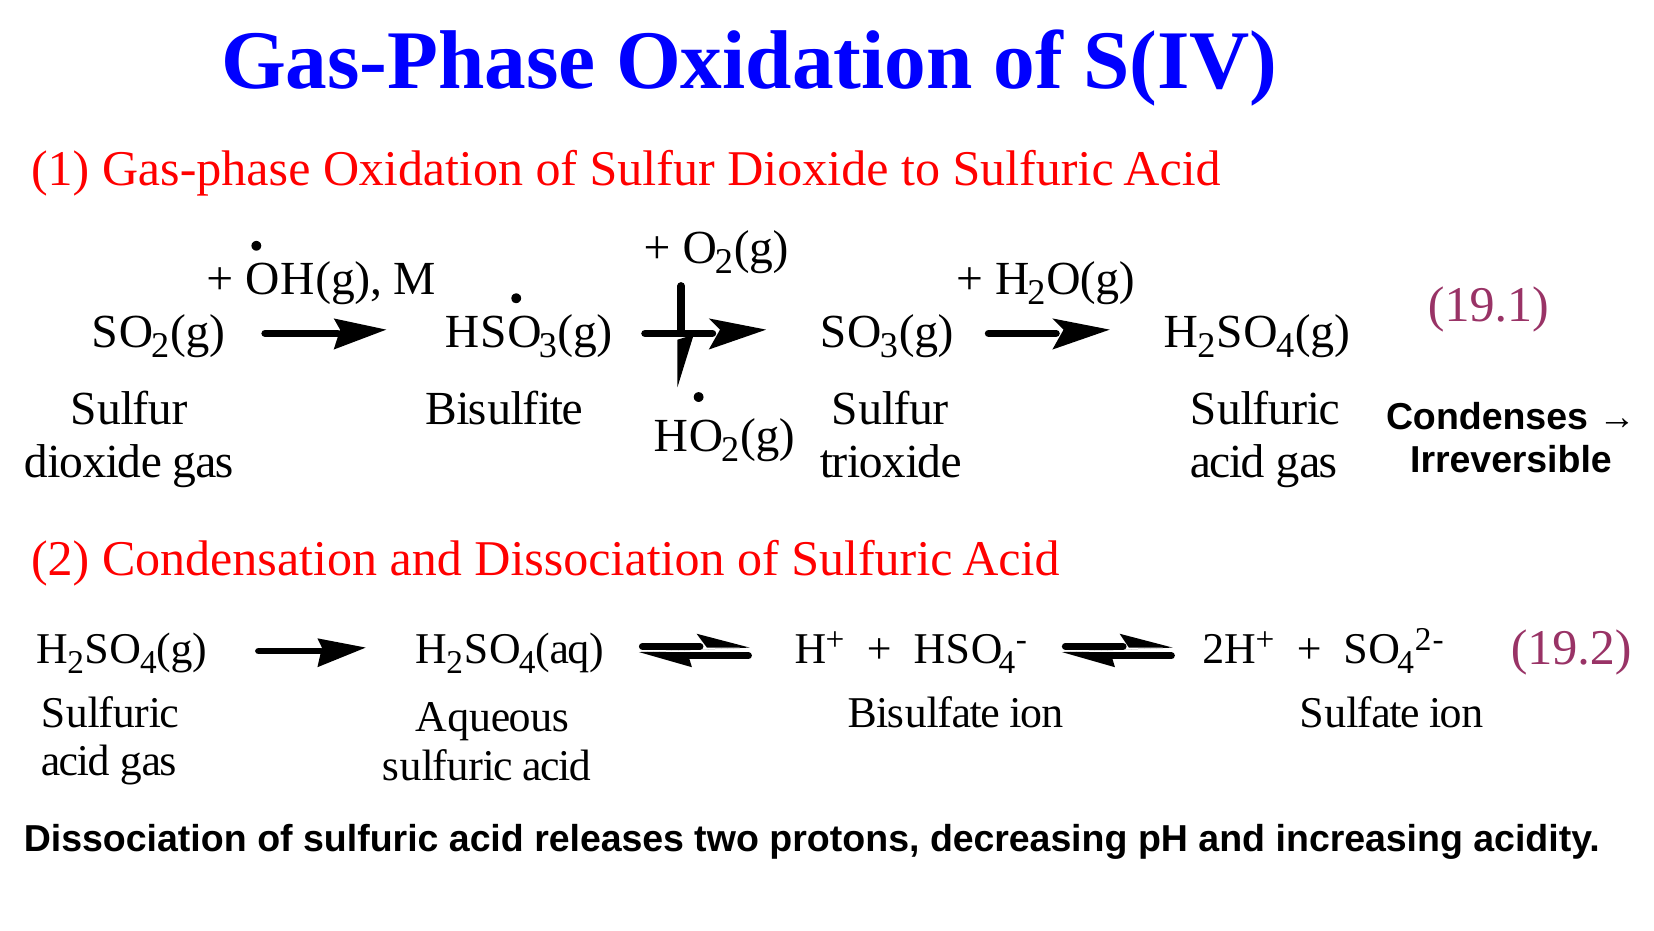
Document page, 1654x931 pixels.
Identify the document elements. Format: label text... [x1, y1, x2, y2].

text_box (2) Condensation and Dissociation of Sulfuric Acid [16, 529, 1379, 629]
title Gas-Phase Oxidation of S(IV) [75, 0, 1426, 103]
text_box Condenses → Irreversible [1371, 388, 1652, 488]
text_box Dissociation of sulfuric acid releases two protons, decreasing pH and increasing acidity. [9, 810, 1651, 868]
chart [24, 618, 1495, 798]
text_box (19.2) [1496, 612, 1647, 683]
text_box (1) Gas-phase Oxidation of Sulfur Dioxide to Sulfuric Acid [16, 139, 1379, 240]
text_box (19.1) [1413, 269, 1593, 340]
chart [11, 214, 1355, 496]
